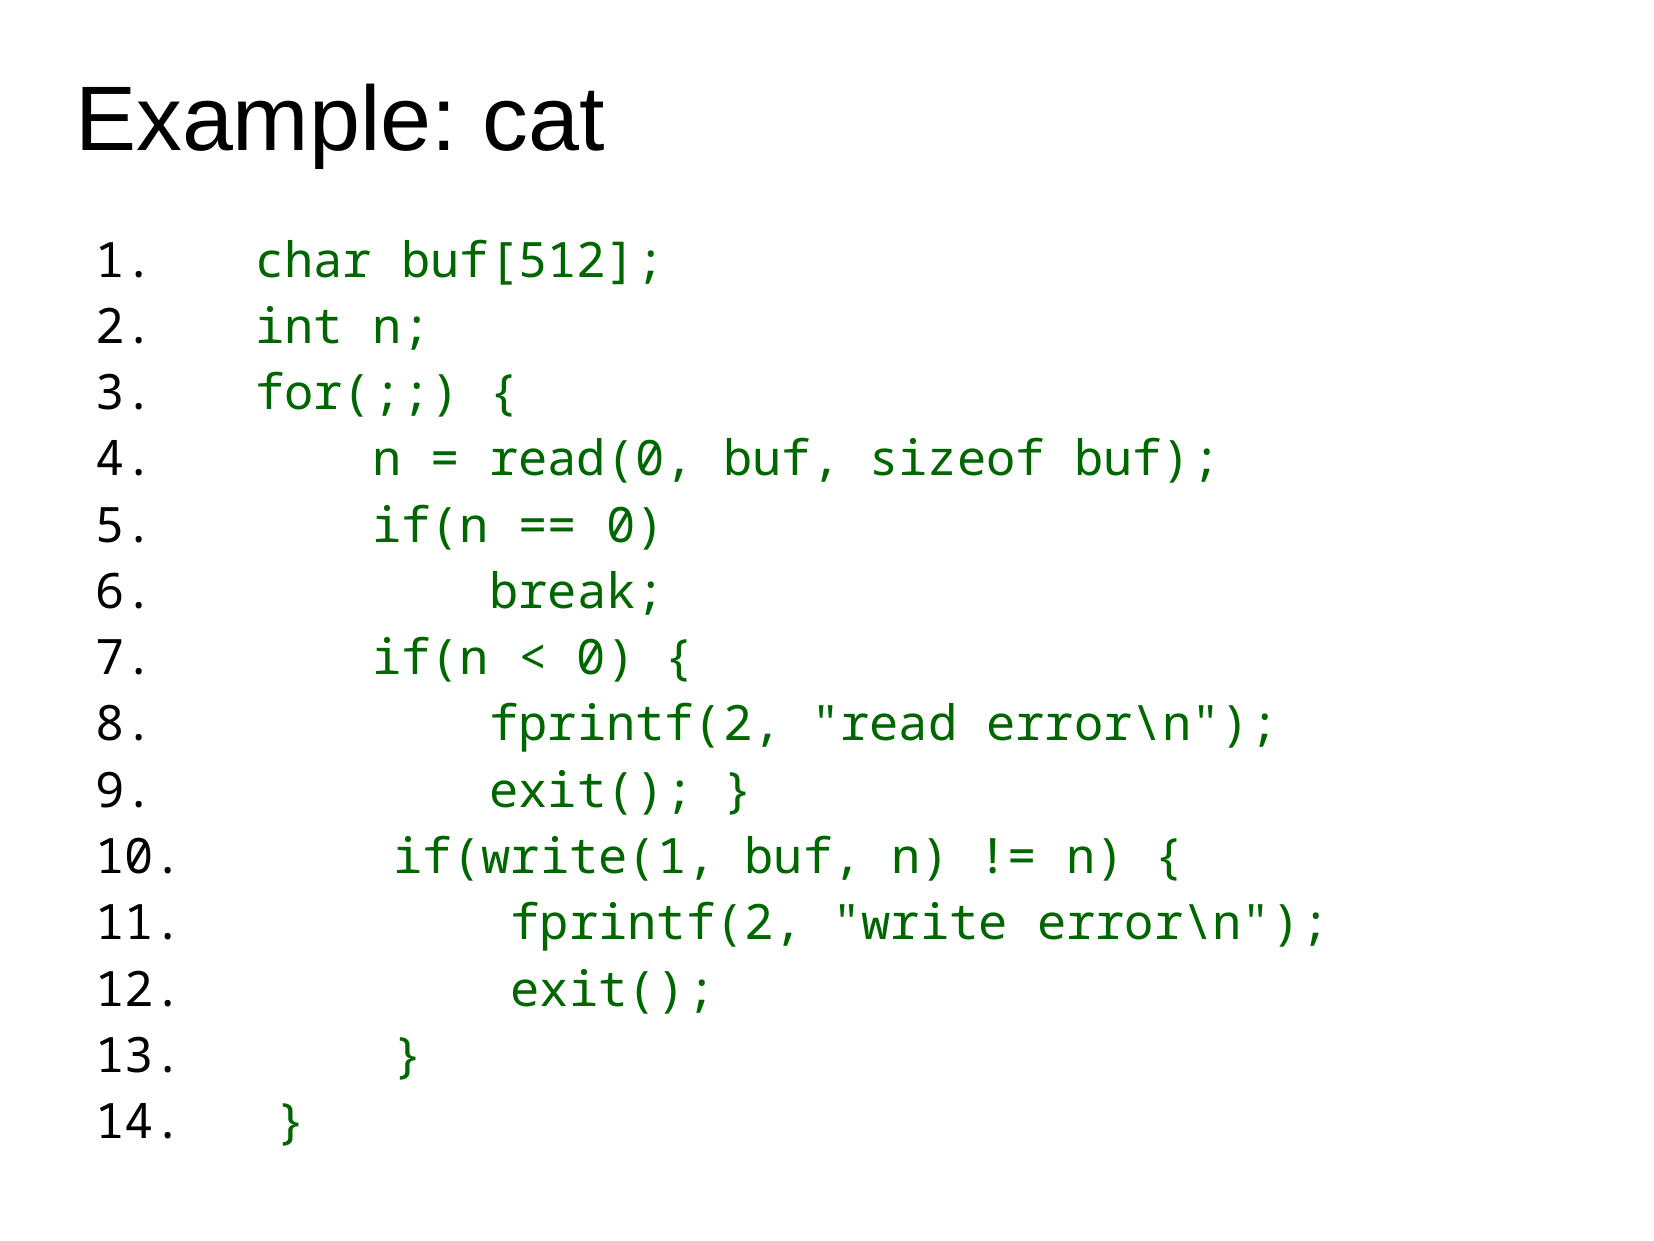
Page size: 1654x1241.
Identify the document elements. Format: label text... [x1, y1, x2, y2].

list char buf[512]; int n; for(;;) { n = read(0, buf, sizeof buf); if(n == 0) break; if(n < 0) { fprintf(2, "read error\n"); exit(); } if(write(1, buf, n) != n) { fprintf(2, "write error\n"); exit(); } } [82, 225, 1571, 1163]
title Example: cat [75, 49, 1538, 188]
